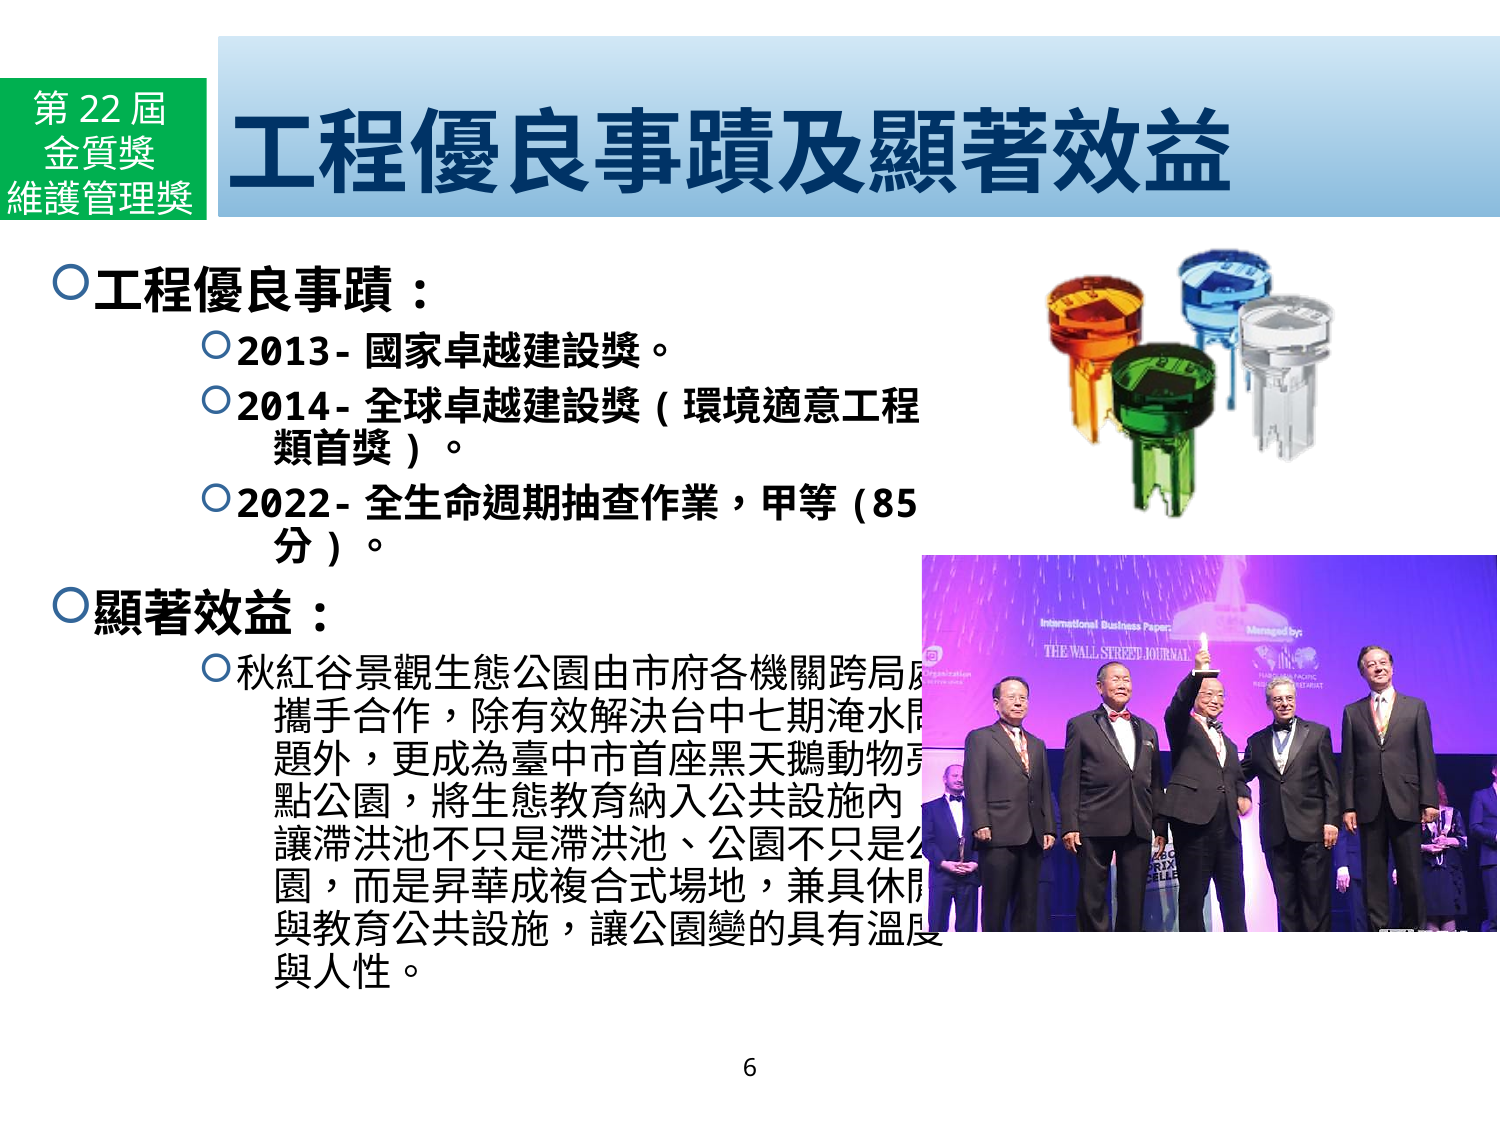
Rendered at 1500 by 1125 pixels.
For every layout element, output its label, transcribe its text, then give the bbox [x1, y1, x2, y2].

picture [1028, 224, 1379, 549]
title 工程優良事蹟及顯著效益 [218, 30, 1424, 219]
list 工程優良事蹟: 2013-國家卓越建設獎。 2014-全球卓越建設獎(環境適意工程類首獎)。 2022-全生命週期抽查作業，甲等(85分)。 顯著效益: 秋紅谷景觀生態公園由市府各機關跨局處攜手合作，除有效解決台中七期淹水問題外，更成為臺中市首座黑天鵝動物亮點公園，將生態教育納入公共設施內，讓滯洪池不只是滯洪池、公園不只是公園，而是昇華成複合式場地，兼具休閒與教育公共設施，讓公園變的具有溫度與人性。 [41, 243, 955, 1071]
picture [921, 555, 1500, 932]
